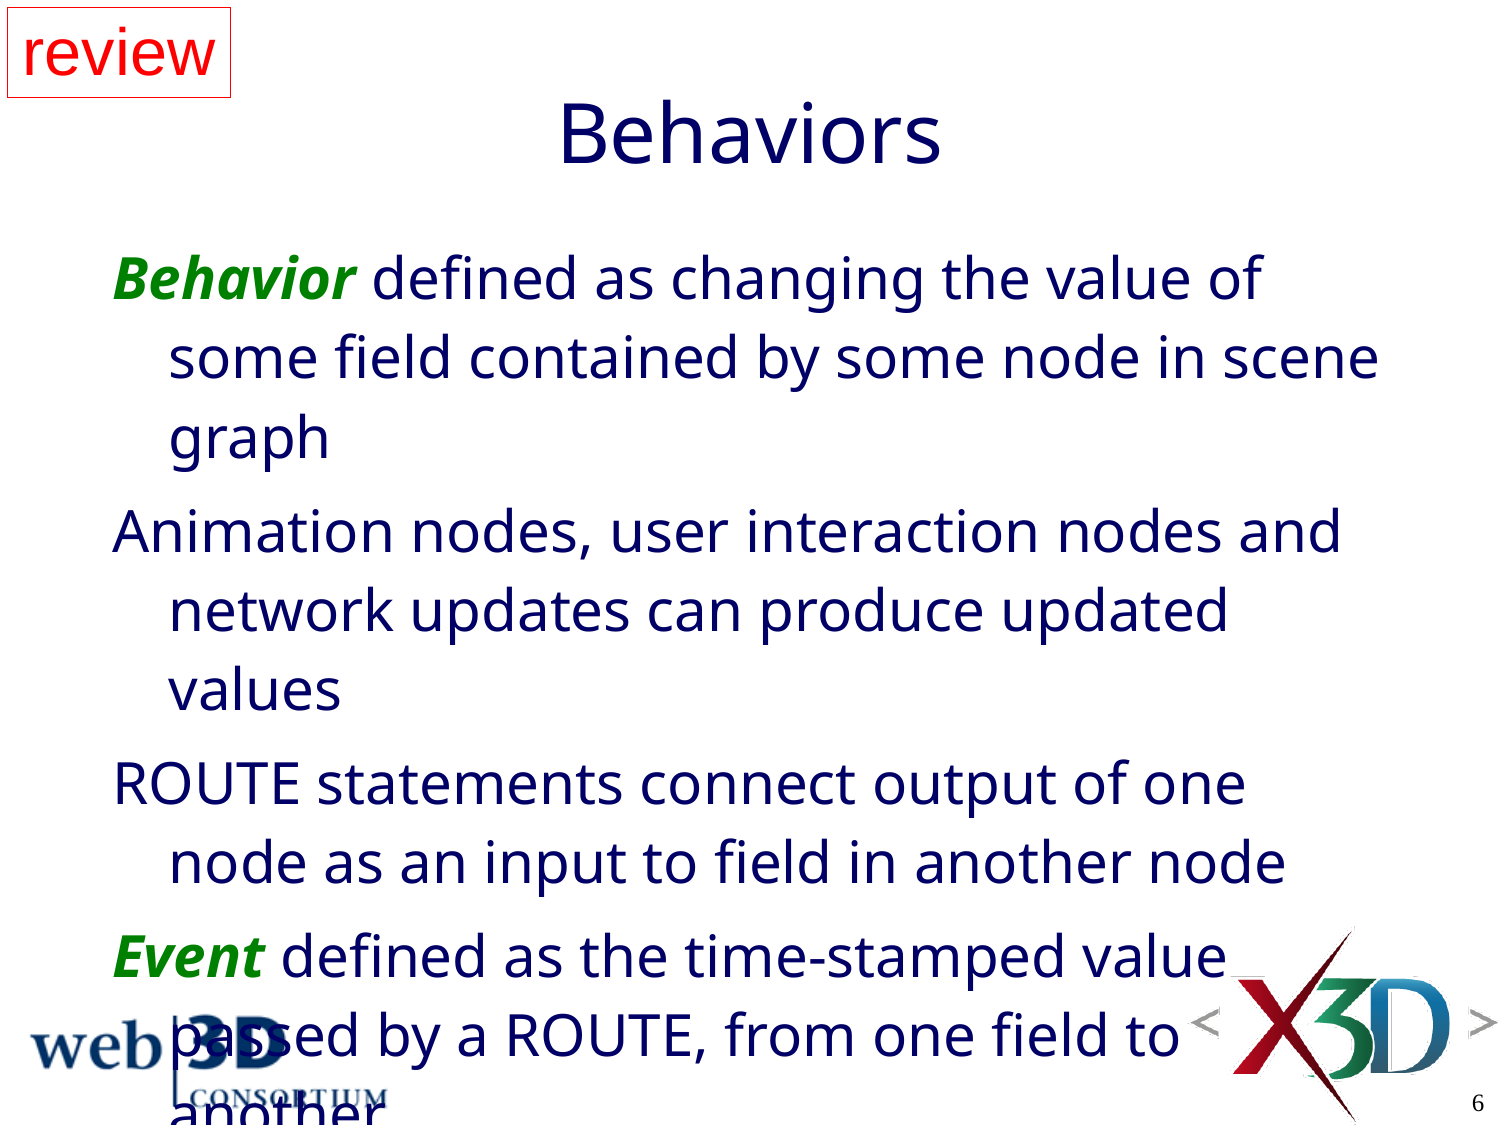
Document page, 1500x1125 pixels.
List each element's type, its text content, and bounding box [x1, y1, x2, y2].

text_box review [7, 7, 231, 98]
picture [303, 1108, 319, 1118]
title Behaviors [112, 44, 1388, 218]
picture [1187, 926, 1500, 1125]
list Behavior defined as changing the value of some field contained by some node in scene graph Animation nodes, user interaction nodes and network updates can produce updated values ROUTE statements connect output of one node as an input to field in another node Event defined as the time-stamped value passed by a ROUTE, from one field to another Thus the values held by nodes in scene graph can change as time advances [112, 237, 1388, 1084]
picture [211, 1108, 227, 1118]
picture [12, 998, 413, 1118]
picture [246, 1107, 264, 1118]
picture [338, 1107, 354, 1116]
